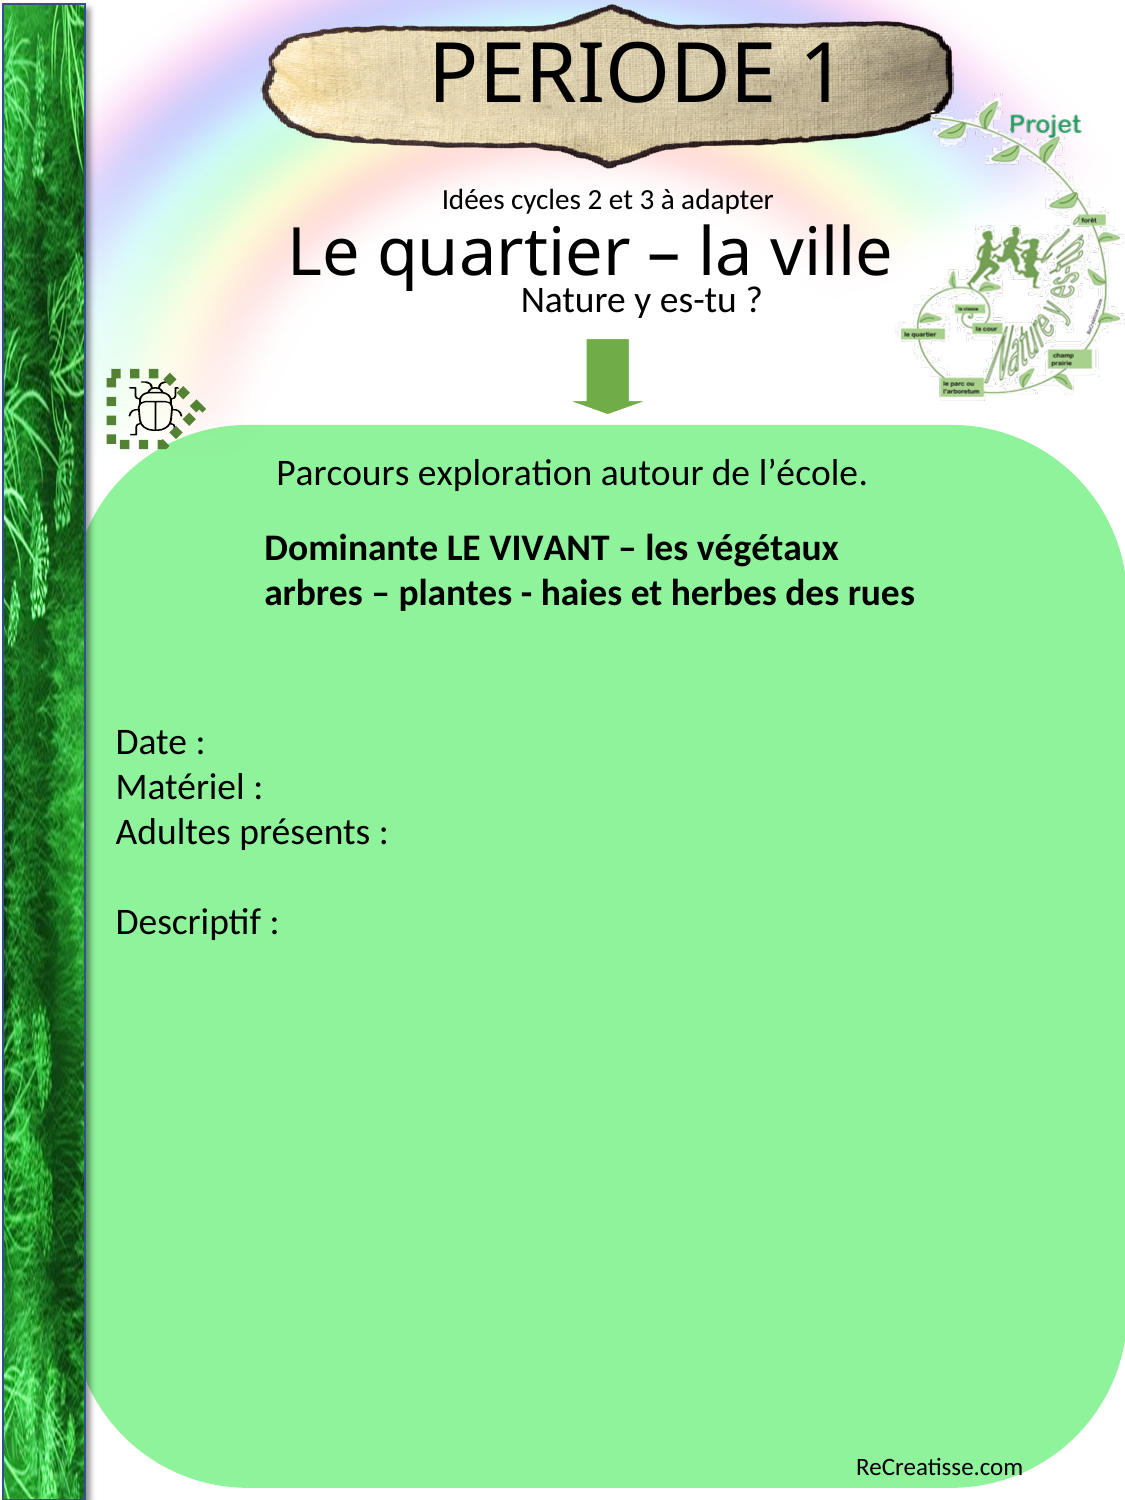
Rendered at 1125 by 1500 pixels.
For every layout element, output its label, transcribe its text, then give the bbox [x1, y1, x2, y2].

picture [0, 1190, 99, 1500]
text_box [99, 373, 1125, 1488]
text_box Nature y es-tu ? [505, 267, 878, 329]
text_box Parcours exploration autour de l’école. [261, 440, 1125, 502]
text_box Date : Matériel : Adultes présents : Descriptif : [100, 709, 1125, 952]
text_box ReCreatisse.com [841, 1442, 1090, 1488]
text_box [562, 337, 654, 416]
text_box PERIODE 1 [414, 12, 890, 129]
picture [0, 0, 1125, 1128]
text_box Le quartier – la ville [272, 216, 878, 298]
text_box Idées cycles 2 et 3 à adapter [426, 172, 868, 224]
text_box Table de vie [0, 1128, 571, 1190]
text_box Dominante LE VIVANT – les végétaux arbres – plantes - haies et herbes des rues [249, 515, 1011, 663]
